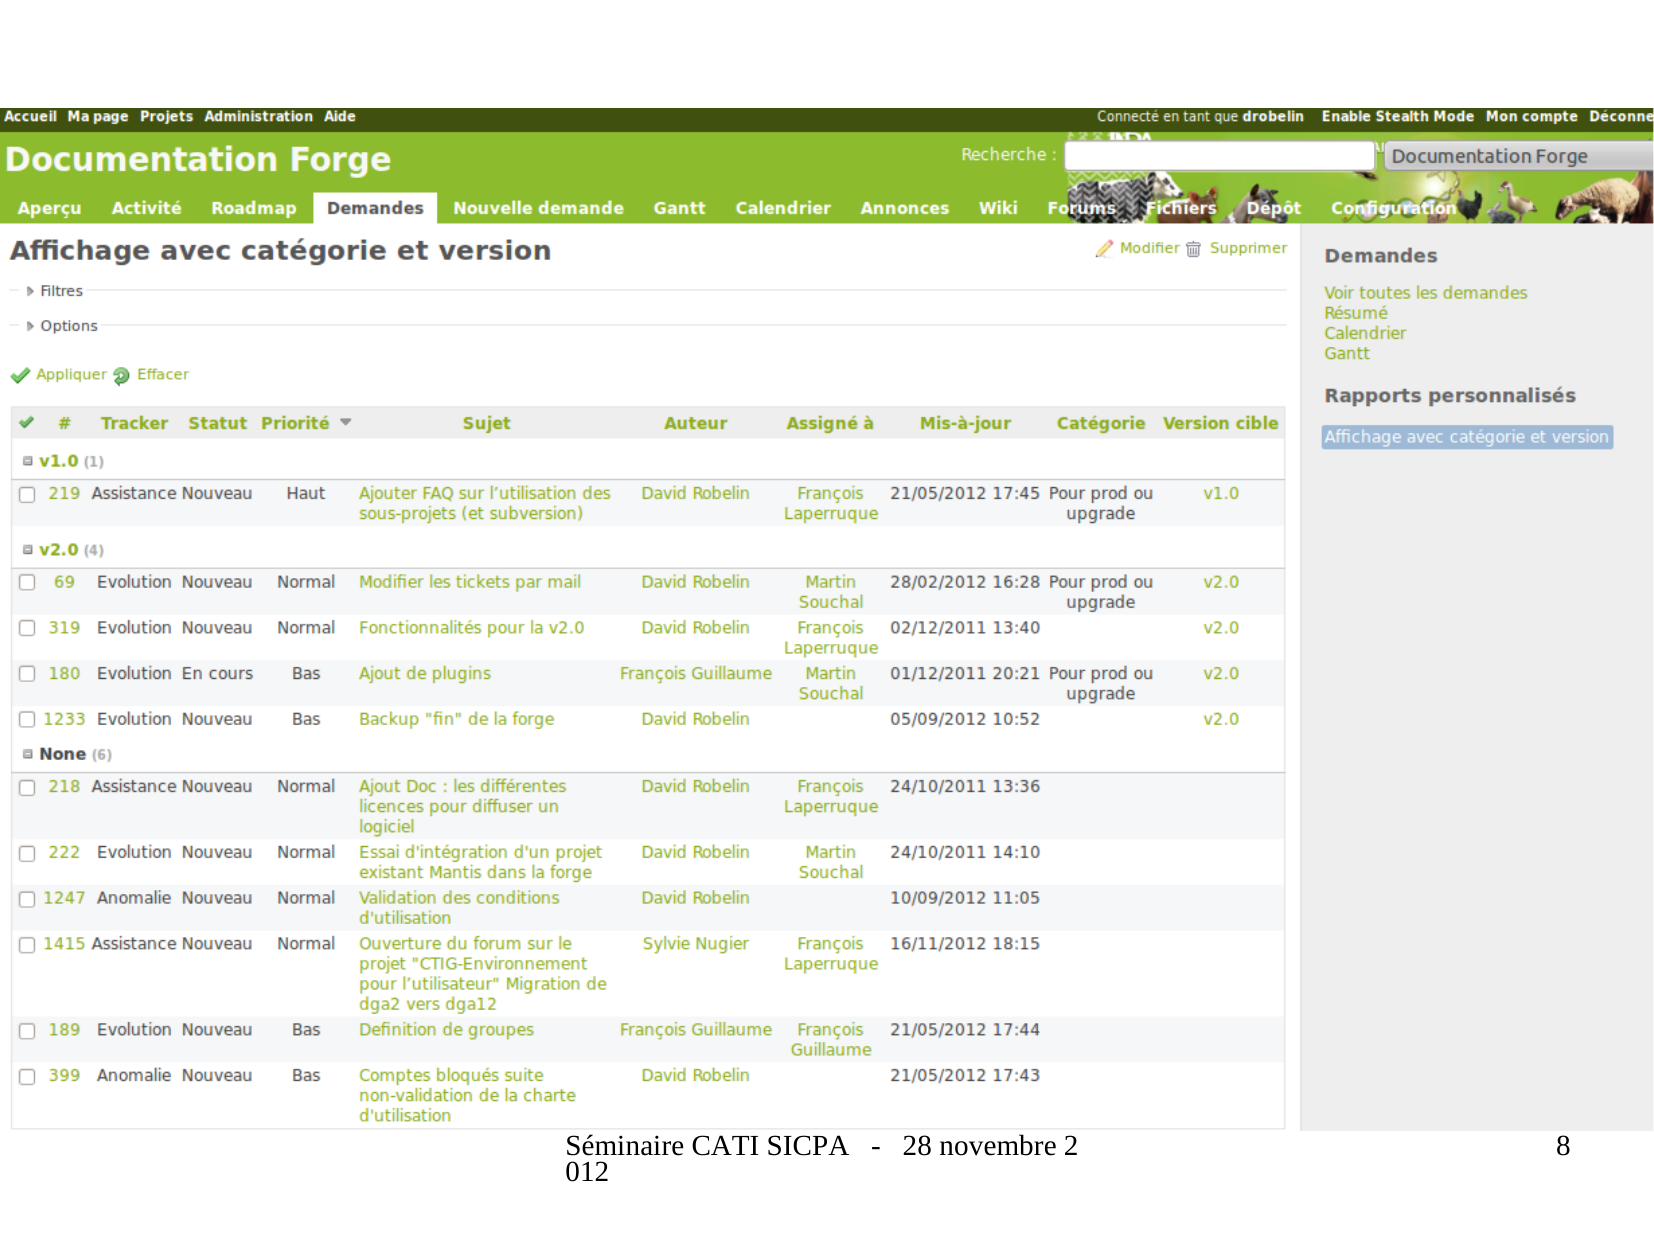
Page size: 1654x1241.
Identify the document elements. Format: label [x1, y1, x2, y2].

picture [0, 108, 1654, 1131]
